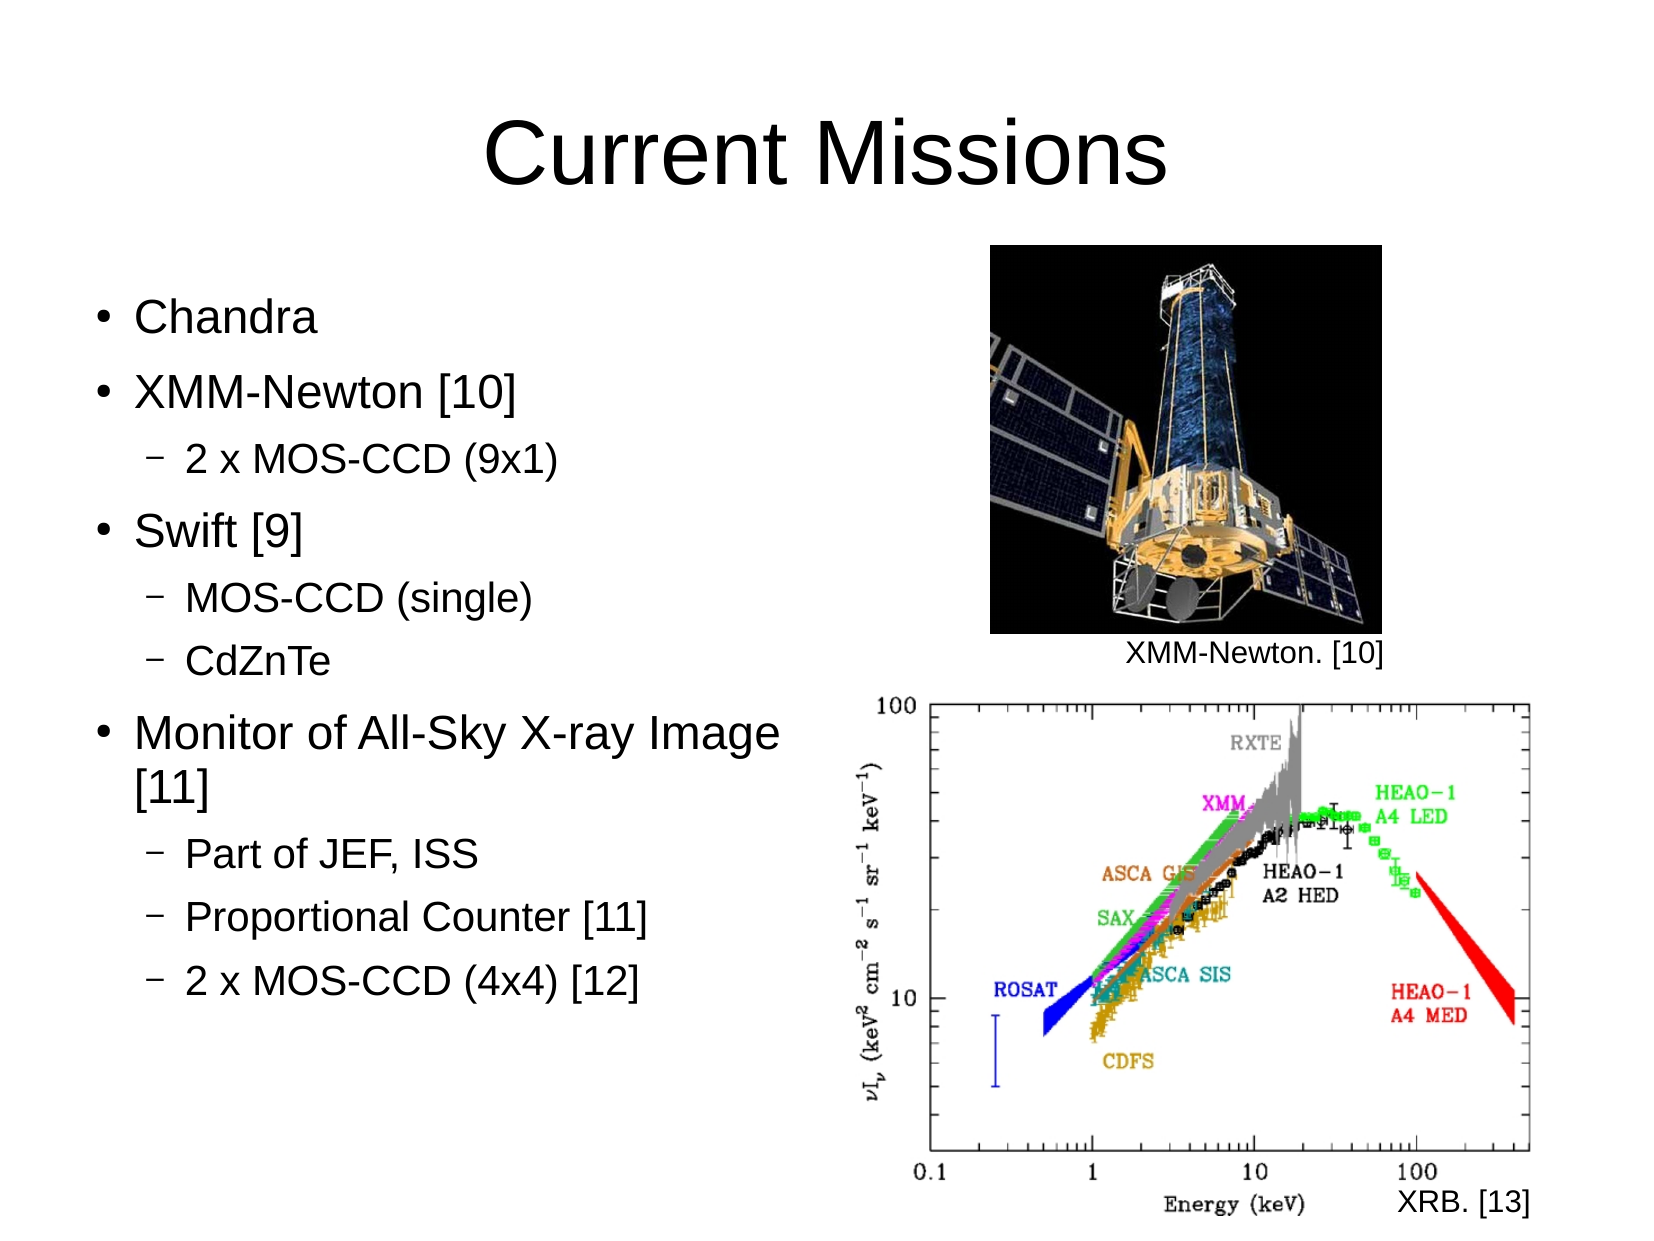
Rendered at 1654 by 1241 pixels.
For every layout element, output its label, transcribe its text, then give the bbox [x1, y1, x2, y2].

text_box XMM-Newton. [10] [1110, 627, 1400, 678]
picture [990, 245, 1382, 634]
text_box XRB. [13] [1382, 1176, 1546, 1227]
picture [855, 695, 1531, 1216]
title Current Missions [82, 49, 1571, 257]
list Chandra XMM-Newton [10] 2 x MOS-CCD (9x1) Swift [9] MOS-CCD (single) CdZnTe Monitor of All-Sky X-ray Image [11] Part of JEF, ISS Proportional Counter [11] 2 x MOS-CCD (4x4) [12] [82, 290, 809, 1010]
